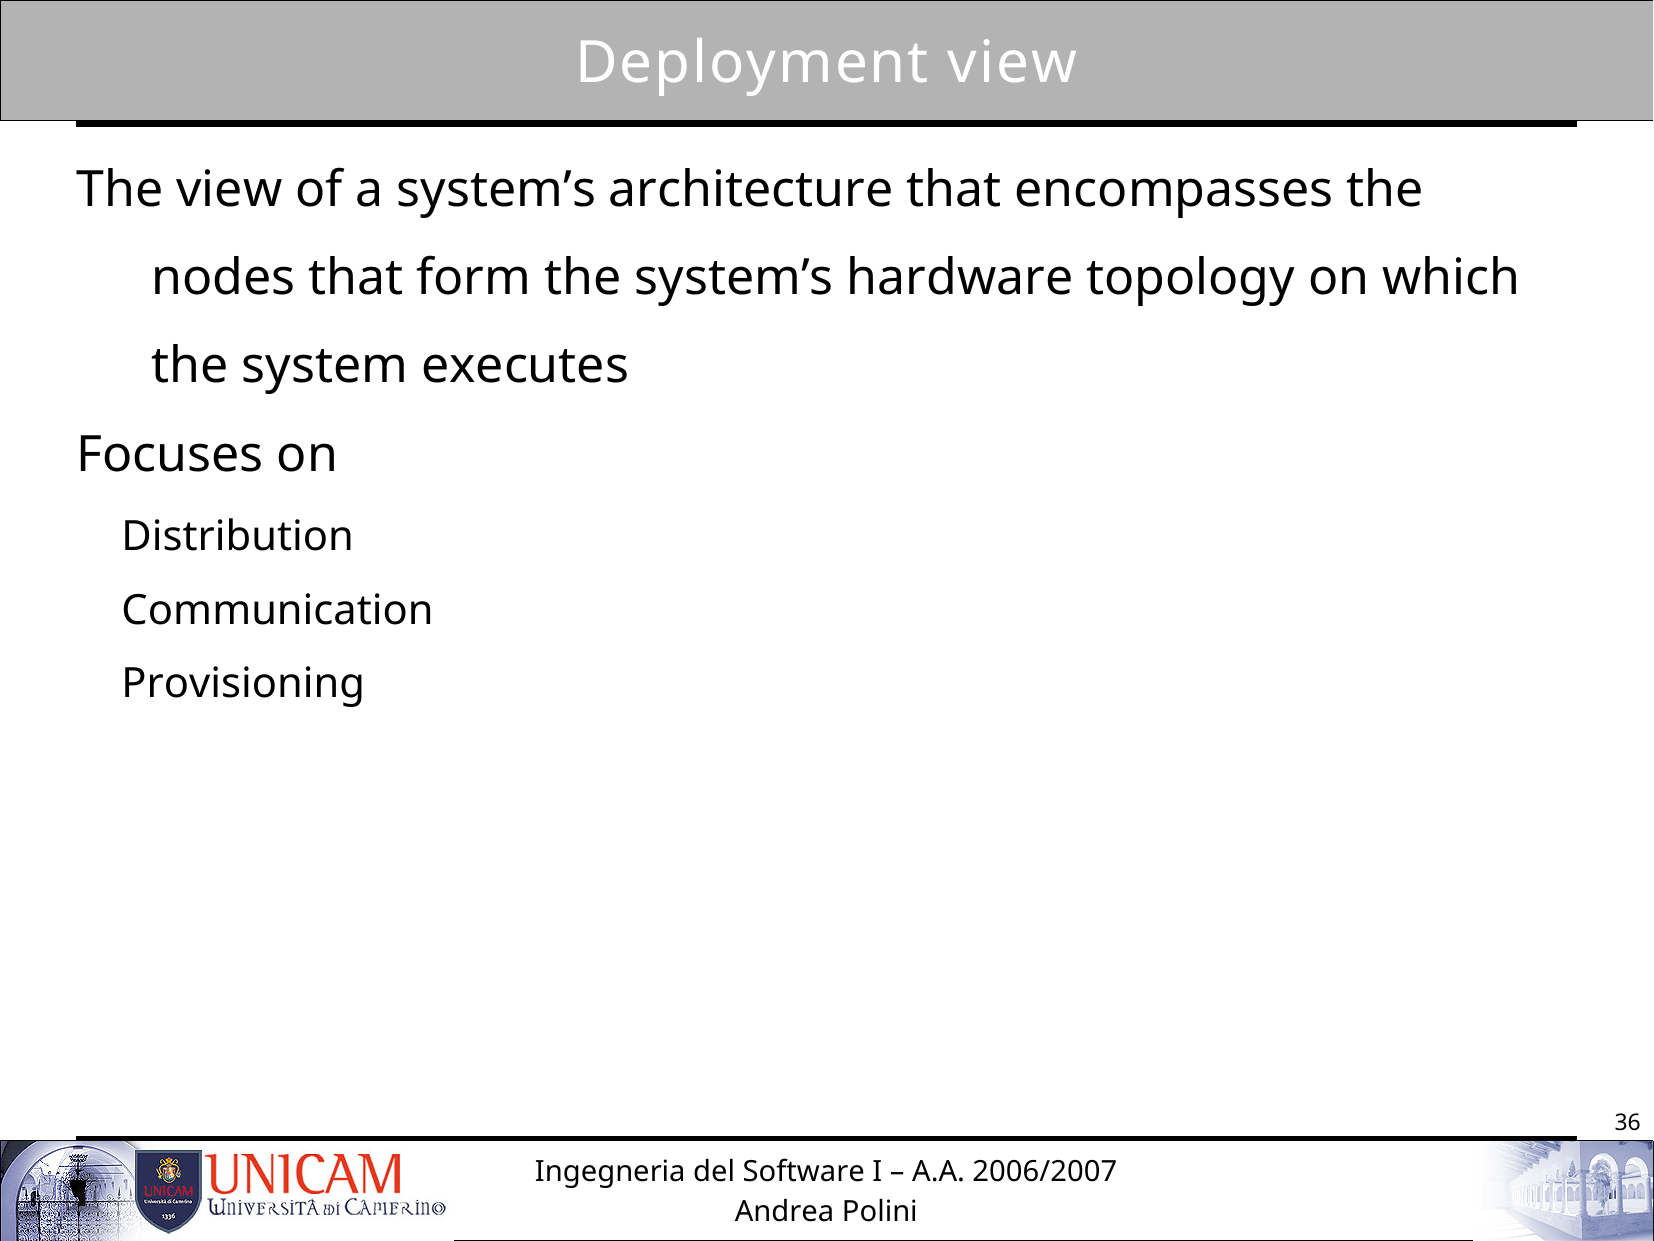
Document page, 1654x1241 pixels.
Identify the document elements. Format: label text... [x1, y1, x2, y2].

title Deployment view [0, 0, 1653, 121]
picture [0, 1141, 454, 1241]
list The view of a system’s architecture that encompasses the nodes that form the system’s hardware topology on which the system executes Focuses on Distribution Communication Provisioning [76, 152, 1577, 675]
picture [1473, 1141, 1654, 1241]
